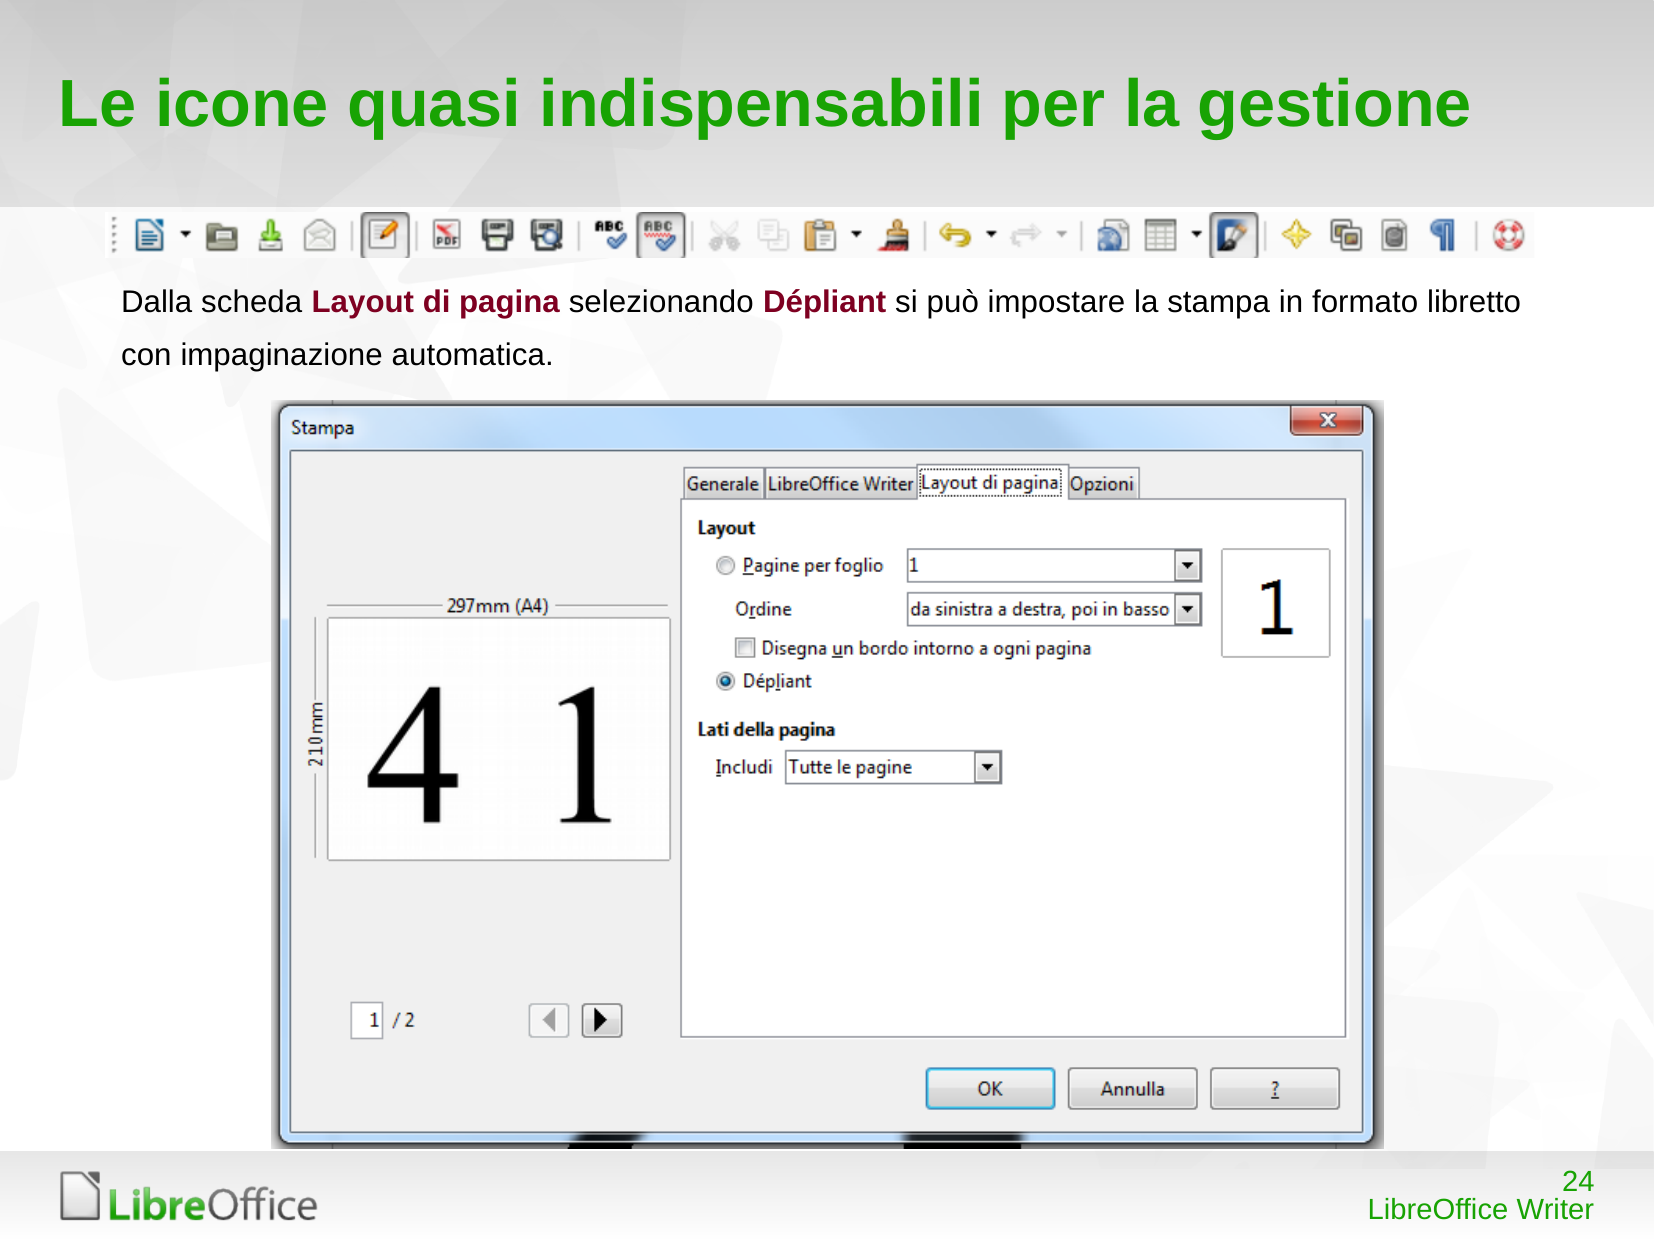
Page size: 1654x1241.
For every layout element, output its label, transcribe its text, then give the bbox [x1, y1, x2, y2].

picture [0, 0, 1654, 1169]
text_box Dalla scheda Layout di pagina selezionando Dépliant si può impostare la stampa in formato libretto con impaginazione automatica. [106, 259, 1571, 373]
title Le icone quasi indispensabili per la gestione [59, 29, 1595, 178]
picture [41, 1152, 337, 1240]
